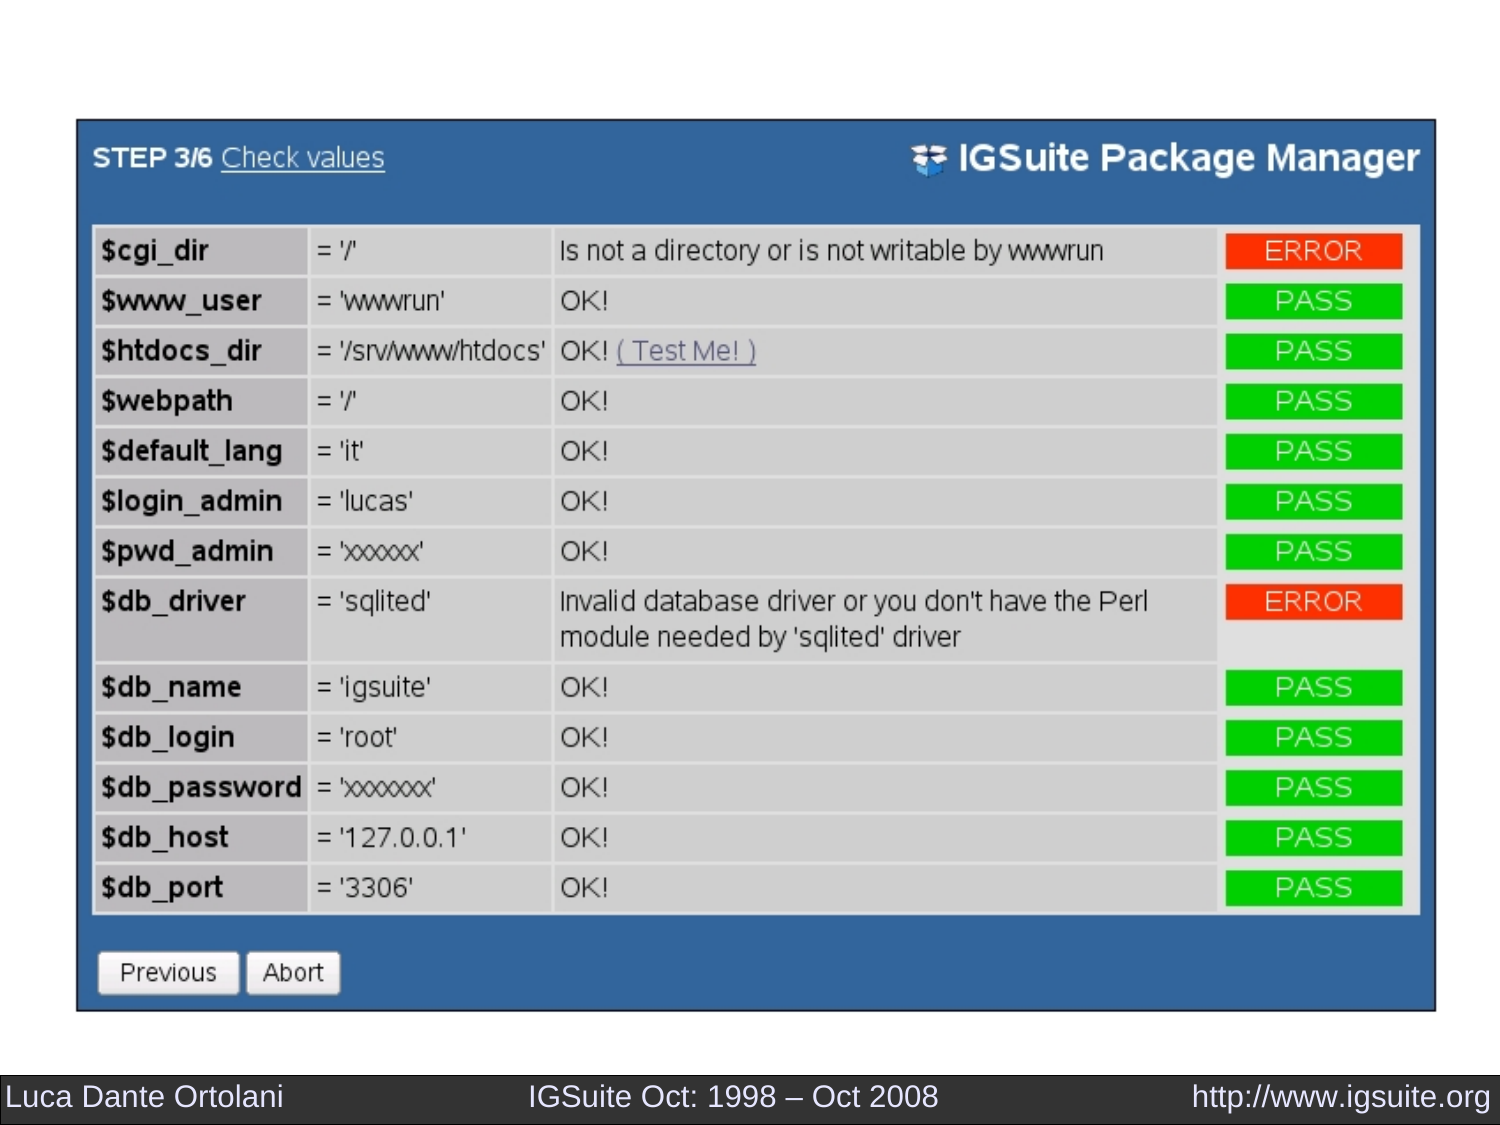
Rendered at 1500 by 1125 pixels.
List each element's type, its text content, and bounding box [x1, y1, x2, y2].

text_box Luca Dante Ortolani IGSuite Oct: 1998 – Oct 2008 http://www.igsuite.org [0, 1075, 1500, 1125]
picture [73, 114, 1440, 1021]
